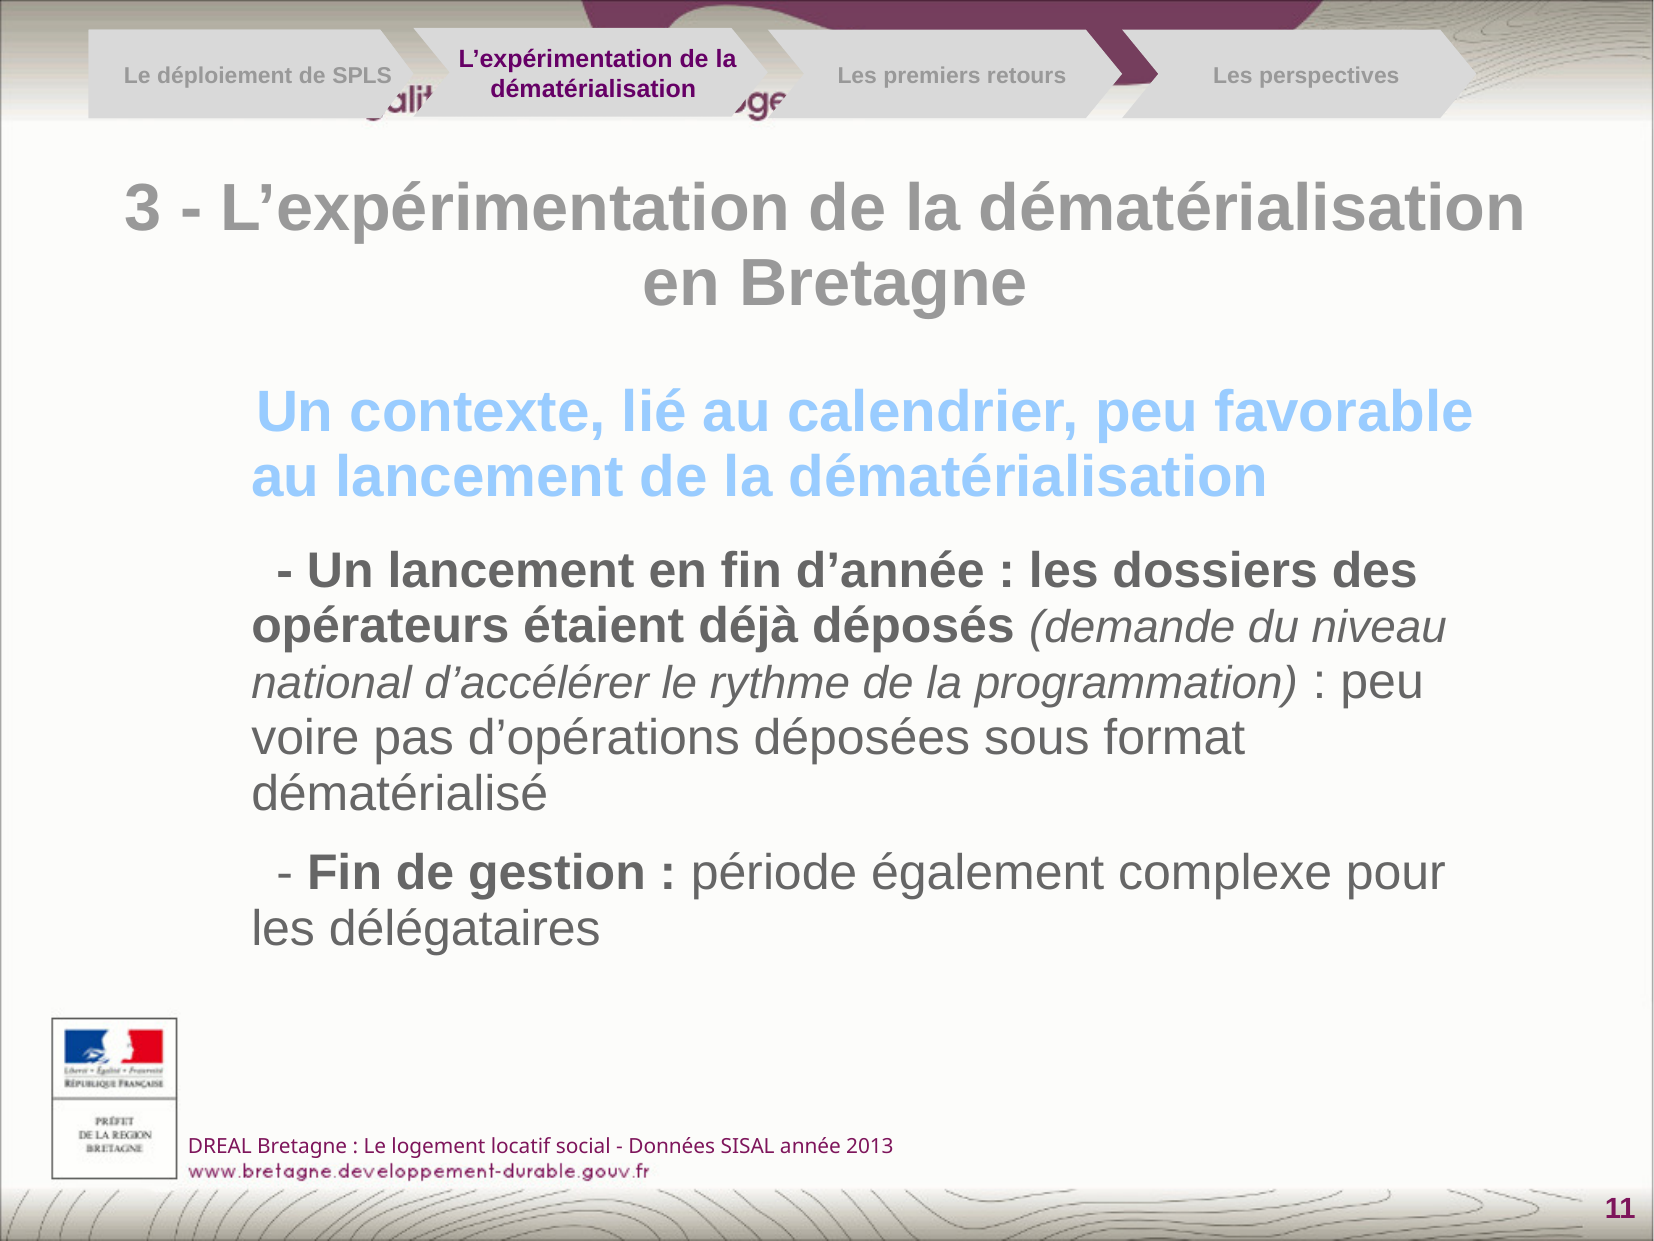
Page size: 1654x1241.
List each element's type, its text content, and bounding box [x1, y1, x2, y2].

text_box L’expérimentation de la dématérialisation [413, 27, 768, 117]
list Un contexte, lié au calendrier, peu favorable au lancement de la dématérialisation - Un lancement en fin d’année : les dossiers des opérateurs étaient déjà déposés (demande du niveau national d’accélérer le rythme de la programmation) : peu voire pas d’opérations déposées sous format dématérialisé - Fin de gestion : période également complexe pour les délégataires [186, 378, 1516, 1098]
text_box Les premiers retours [767, 29, 1123, 119]
text_box Le déploiement de SPLS [88, 29, 414, 119]
picture [0, 0, 1654, 1241]
text_box Les perspectives [1122, 29, 1477, 119]
title 3 - L’expérimentation de la dématérialisation en Bretagne [91, 141, 1580, 349]
